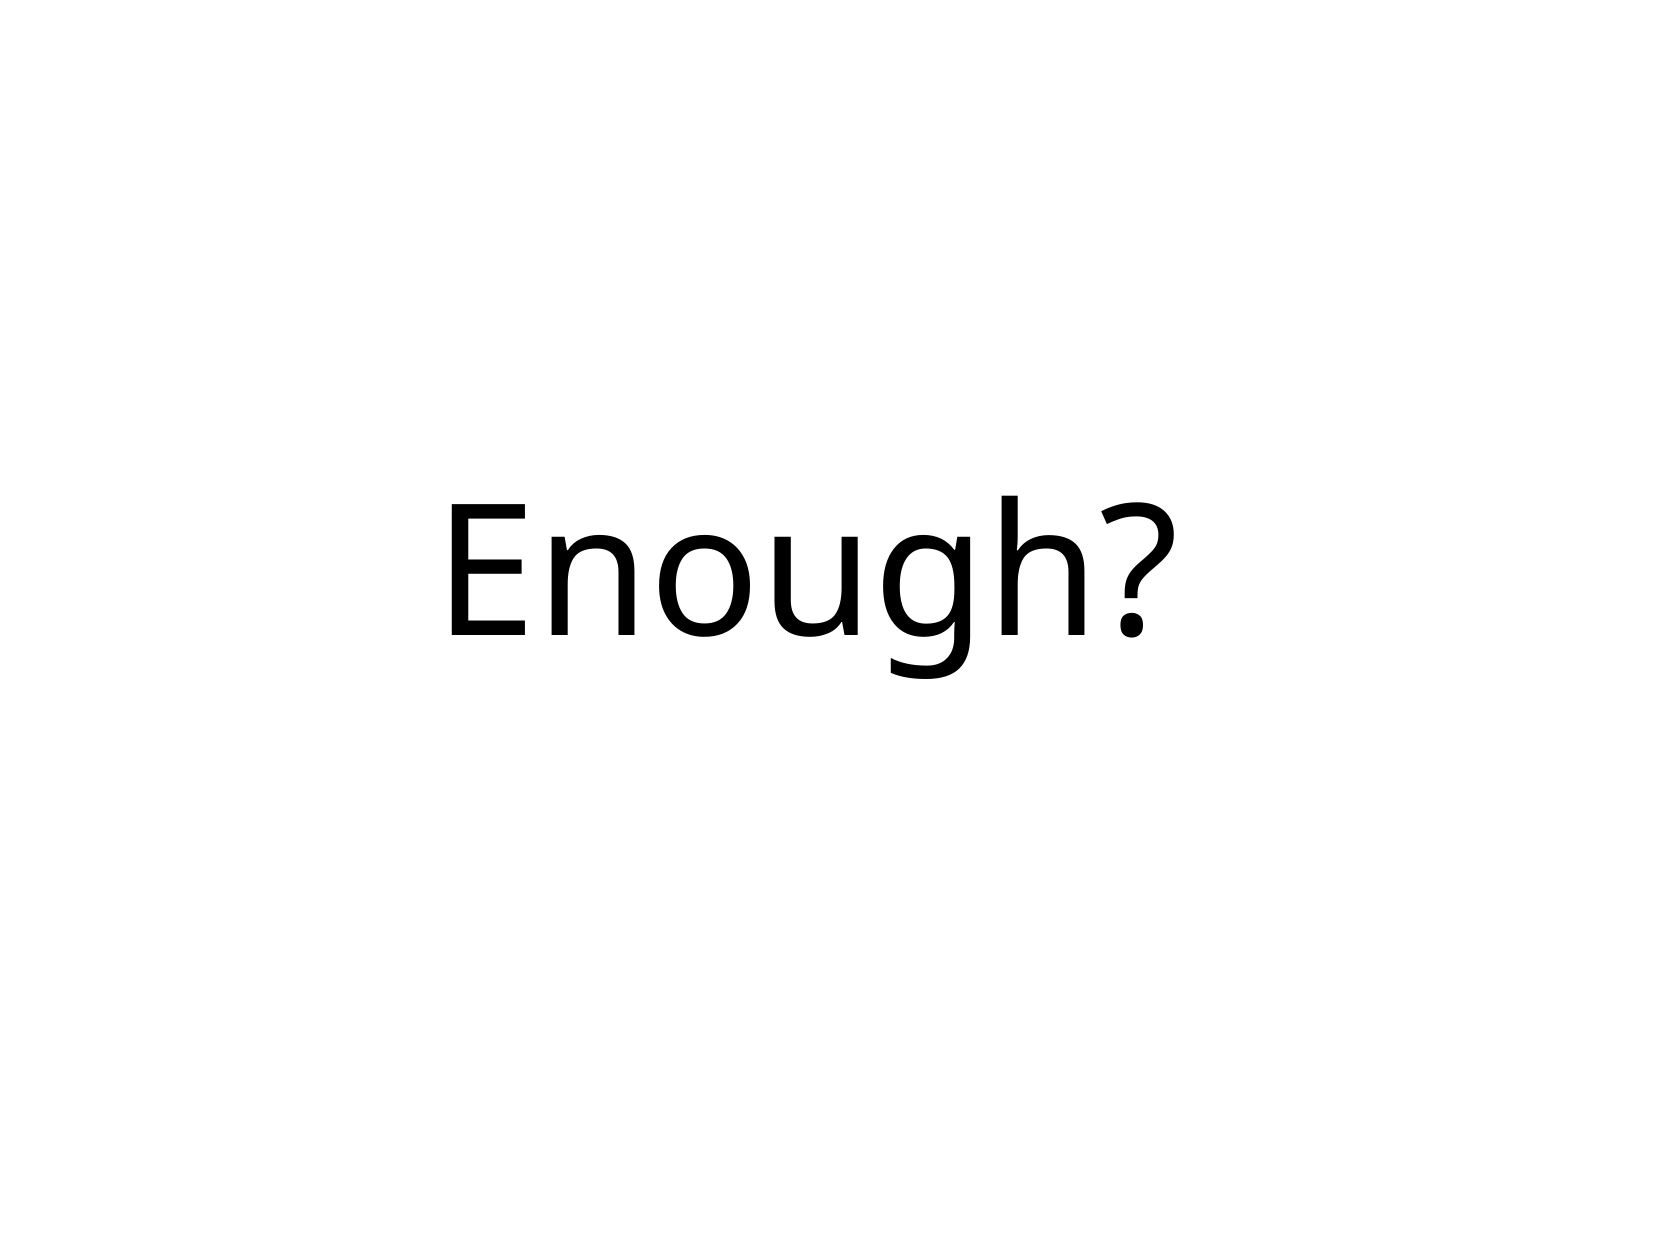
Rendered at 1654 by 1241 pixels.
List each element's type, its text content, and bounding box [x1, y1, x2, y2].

text_box Enough? [900, 548, 954, 624]
text_box Enough? [472, 451, 1142, 650]
